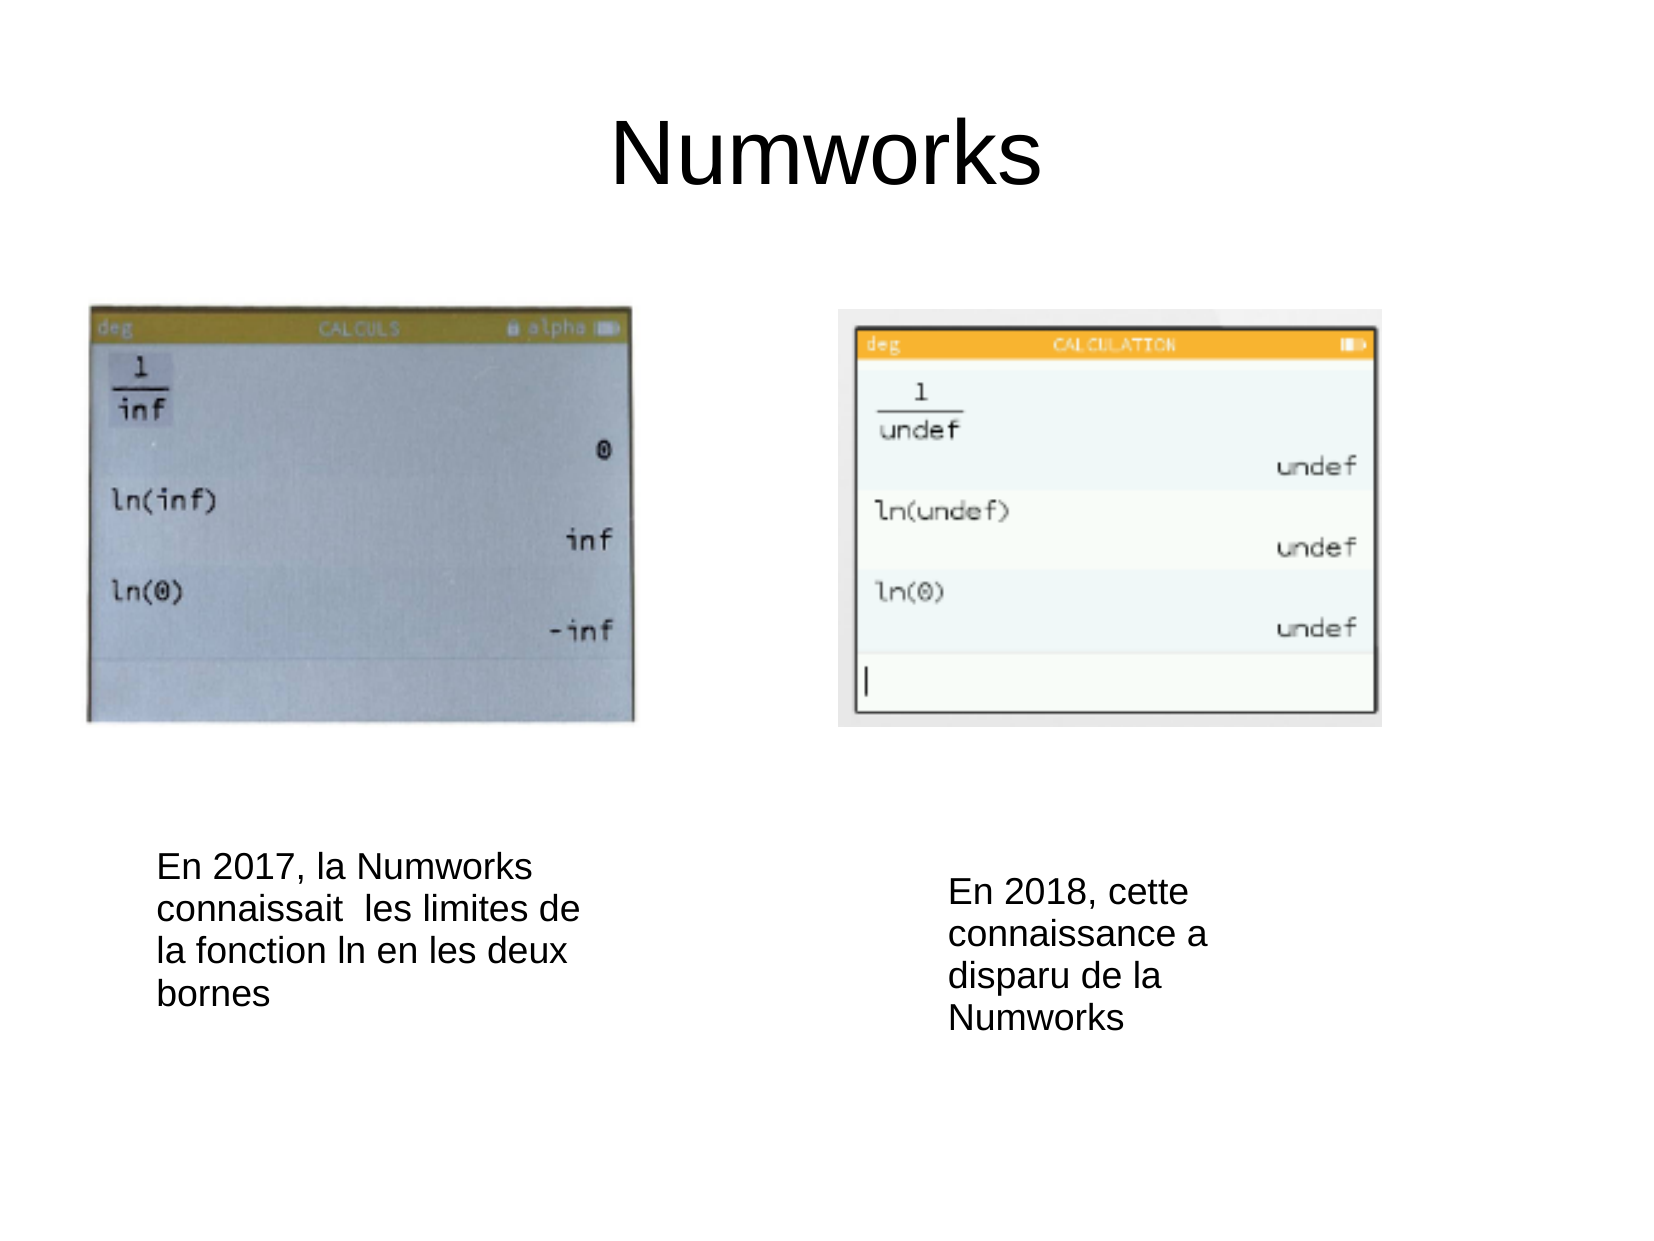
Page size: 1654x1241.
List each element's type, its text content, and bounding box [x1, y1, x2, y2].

title Numworks [82, 49, 1571, 257]
text_box En 2017, la Numworks connaissait les limites de la fonction ln en les deux bornes [141, 838, 615, 1064]
text_box En 2018, cette connaissance a disparu de la Numworks [933, 863, 1312, 1046]
picture [838, 309, 1382, 727]
picture [75, 292, 657, 745]
